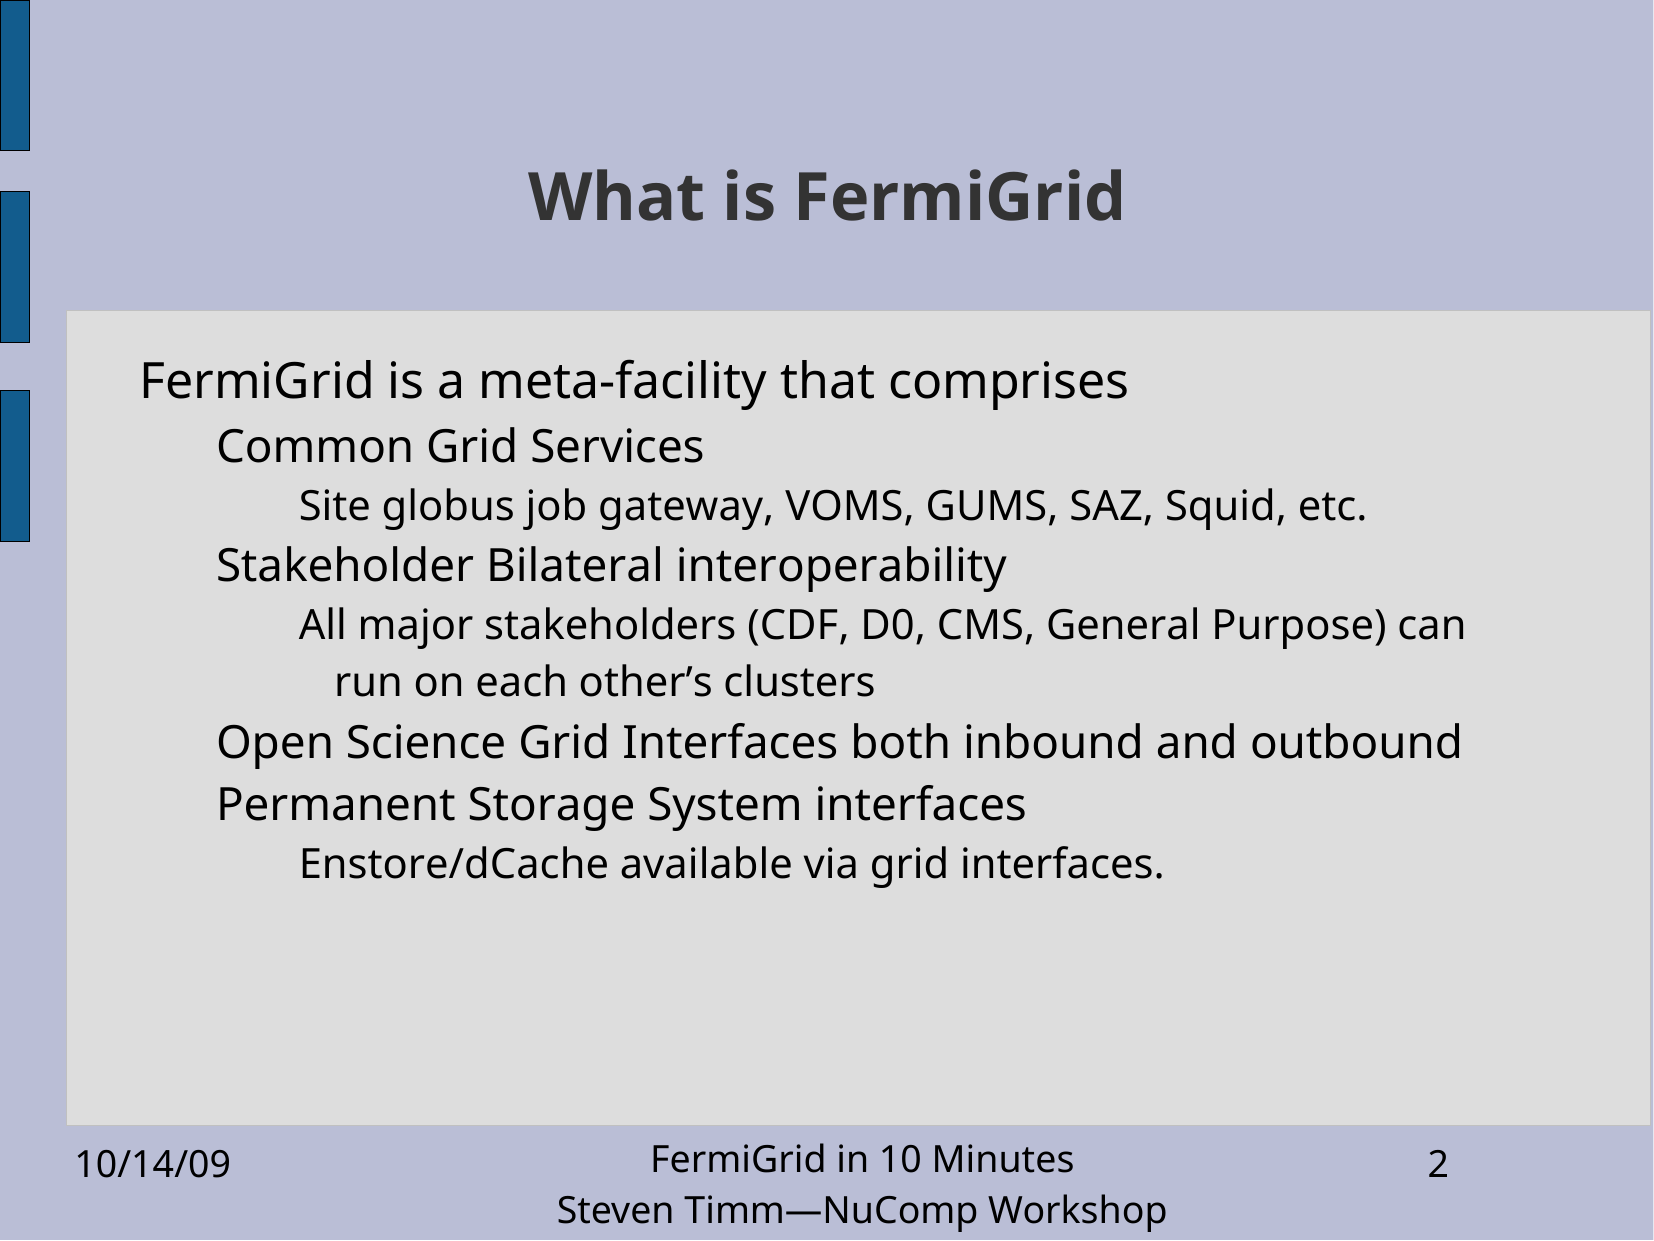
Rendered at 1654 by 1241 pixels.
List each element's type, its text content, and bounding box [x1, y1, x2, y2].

list FermiGrid is a meta-facility that comprises Common Grid Services Site globus job gateway, VOMS, GUMS, SAZ, Squid, etc. Stakeholder Bilateral interoperability All major stakeholders (CDF, D0, CMS, General Purpose) can run on each other’s clusters Open Science Grid Interfaces both inbound and outbound Permanent Storage System interfaces Enstore/dCache available via grid interfaces. [121, 344, 1534, 1127]
title What is FermiGrid [121, 91, 1534, 299]
